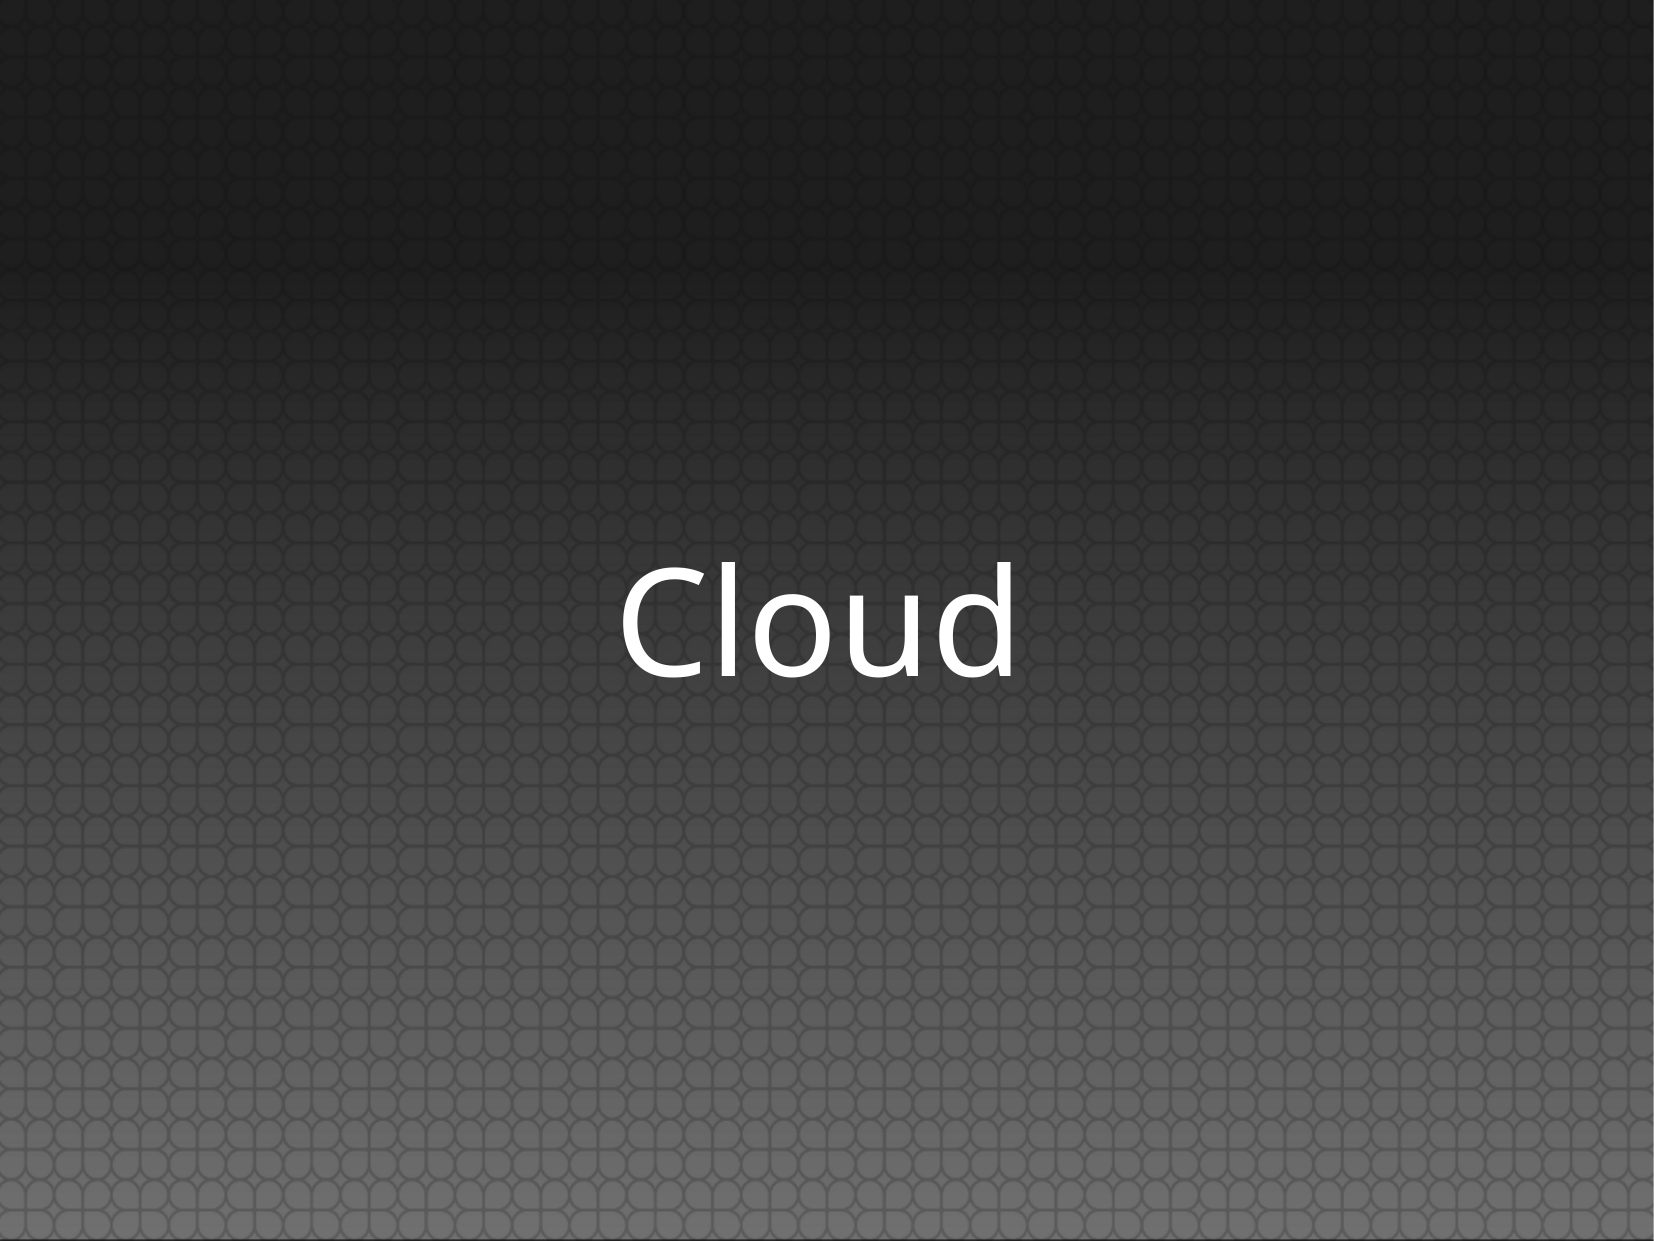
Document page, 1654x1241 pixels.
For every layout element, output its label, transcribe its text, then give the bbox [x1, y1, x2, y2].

picture [0, 0, 1654, 1241]
title Cloud [75, 525, 1564, 713]
